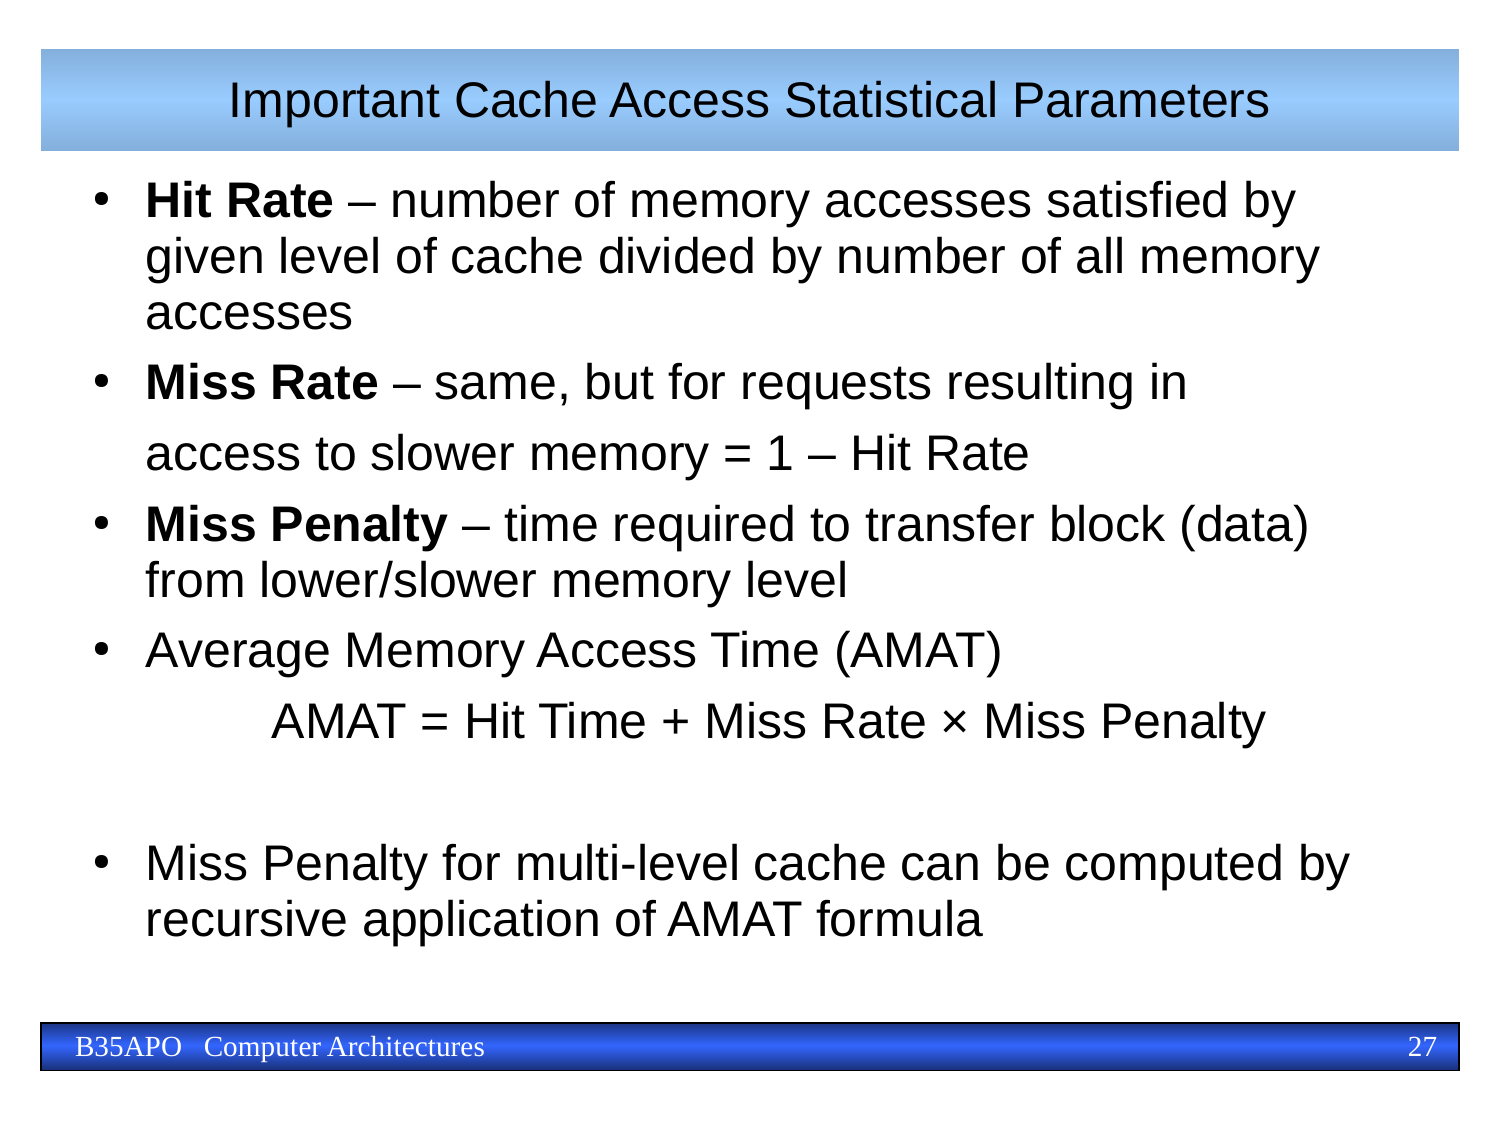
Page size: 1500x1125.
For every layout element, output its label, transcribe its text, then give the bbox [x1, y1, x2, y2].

title Important Cache Access Statistical Parameters [41, 49, 1459, 151]
list Hit Rate – number of memory accesses satisfied by given level of cache divided by number of all memory accesses Miss Rate – same, but for requests resulting in access to slower memory = 1 – Hit Rate Miss Penalty – time required to transfer block (data) from lower/slower memory level Average Memory Access Time (AMAT) AMAT = Hit Time + Miss Rate × Miss Penalty Miss Penalty for multi-level cache can be computed by recursive application of AMAT formula [75, 172, 1426, 988]
